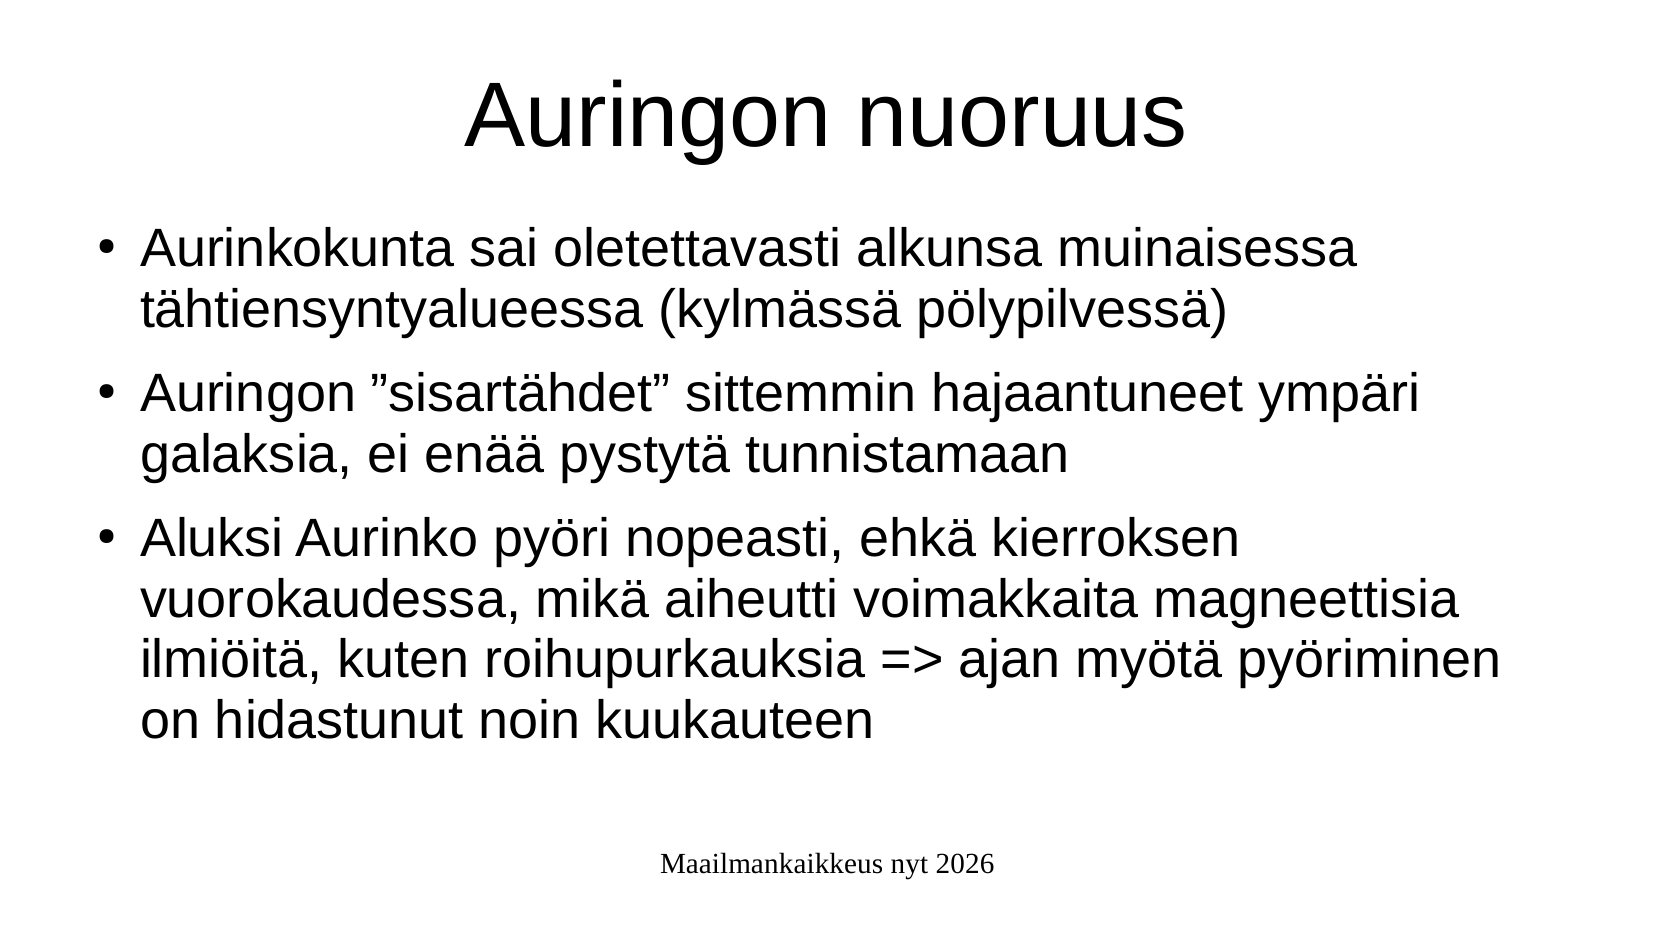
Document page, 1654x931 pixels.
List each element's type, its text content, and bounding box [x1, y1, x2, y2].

list Aurinkokunta sai oletettavasti alkunsa muinaisessa tähtiensyntyalueessa (kylmässä pölypilvessä) Auringon ”sisartähdet” sittemmin hajaantuneet ympäri galaksia, ei enää pystytä tunnistamaan Aluksi Aurinko pyöri nopeasti, ehkä kierroksen vuorokaudessa, mikä aiheutti voimakkaita magneettisia ilmiöitä, kuten roihupurkauksia => ajan myötä pyöriminen on hidastunut noin kuukauteen [82, 217, 1571, 758]
title Auringon nuoruus [82, 37, 1571, 193]
